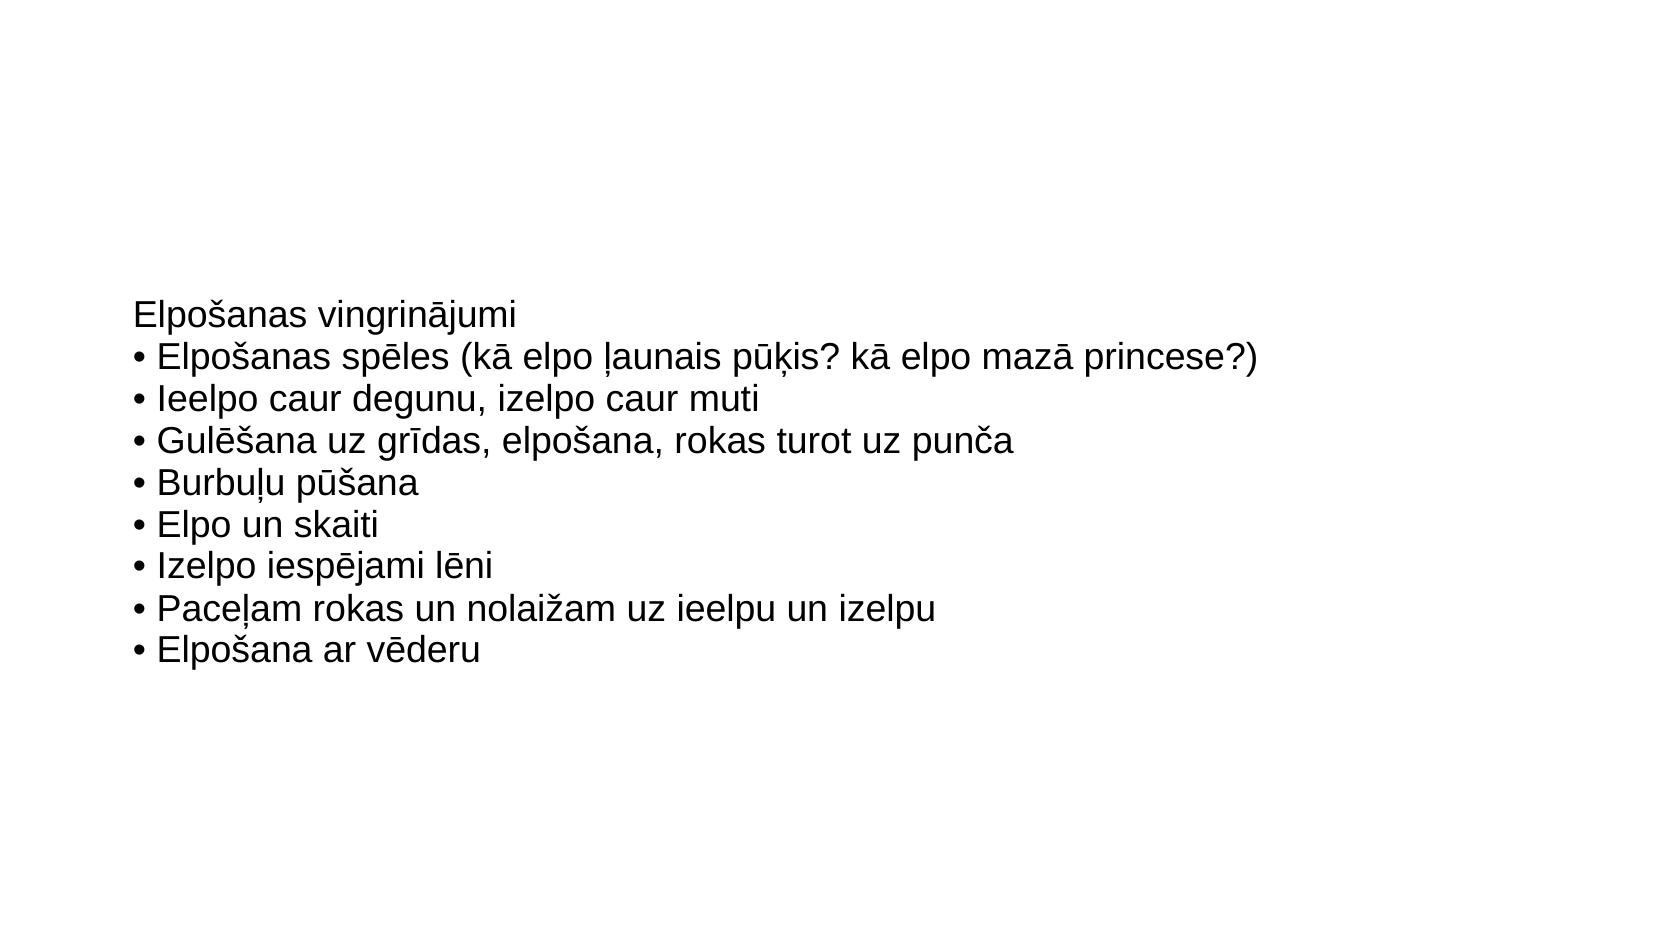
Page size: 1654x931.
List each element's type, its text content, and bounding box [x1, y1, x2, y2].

text_box Elpošanas vingrinājumi • Elpošanas spēles (kā elpo ļaunais pūķis? kā elpo mazā princese?) • Ieelpo caur degunu, izelpo caur muti • Gulēšana uz grīdas, elpošana, rokas turot uz punča • Burbuļu pūšana • Elpo un skaiti • Izelpo iespējami lēni • Paceļam rokas un nolaižam uz ieelpu un izelpu • Elpošana ar vēderu [118, 285, 1654, 857]
